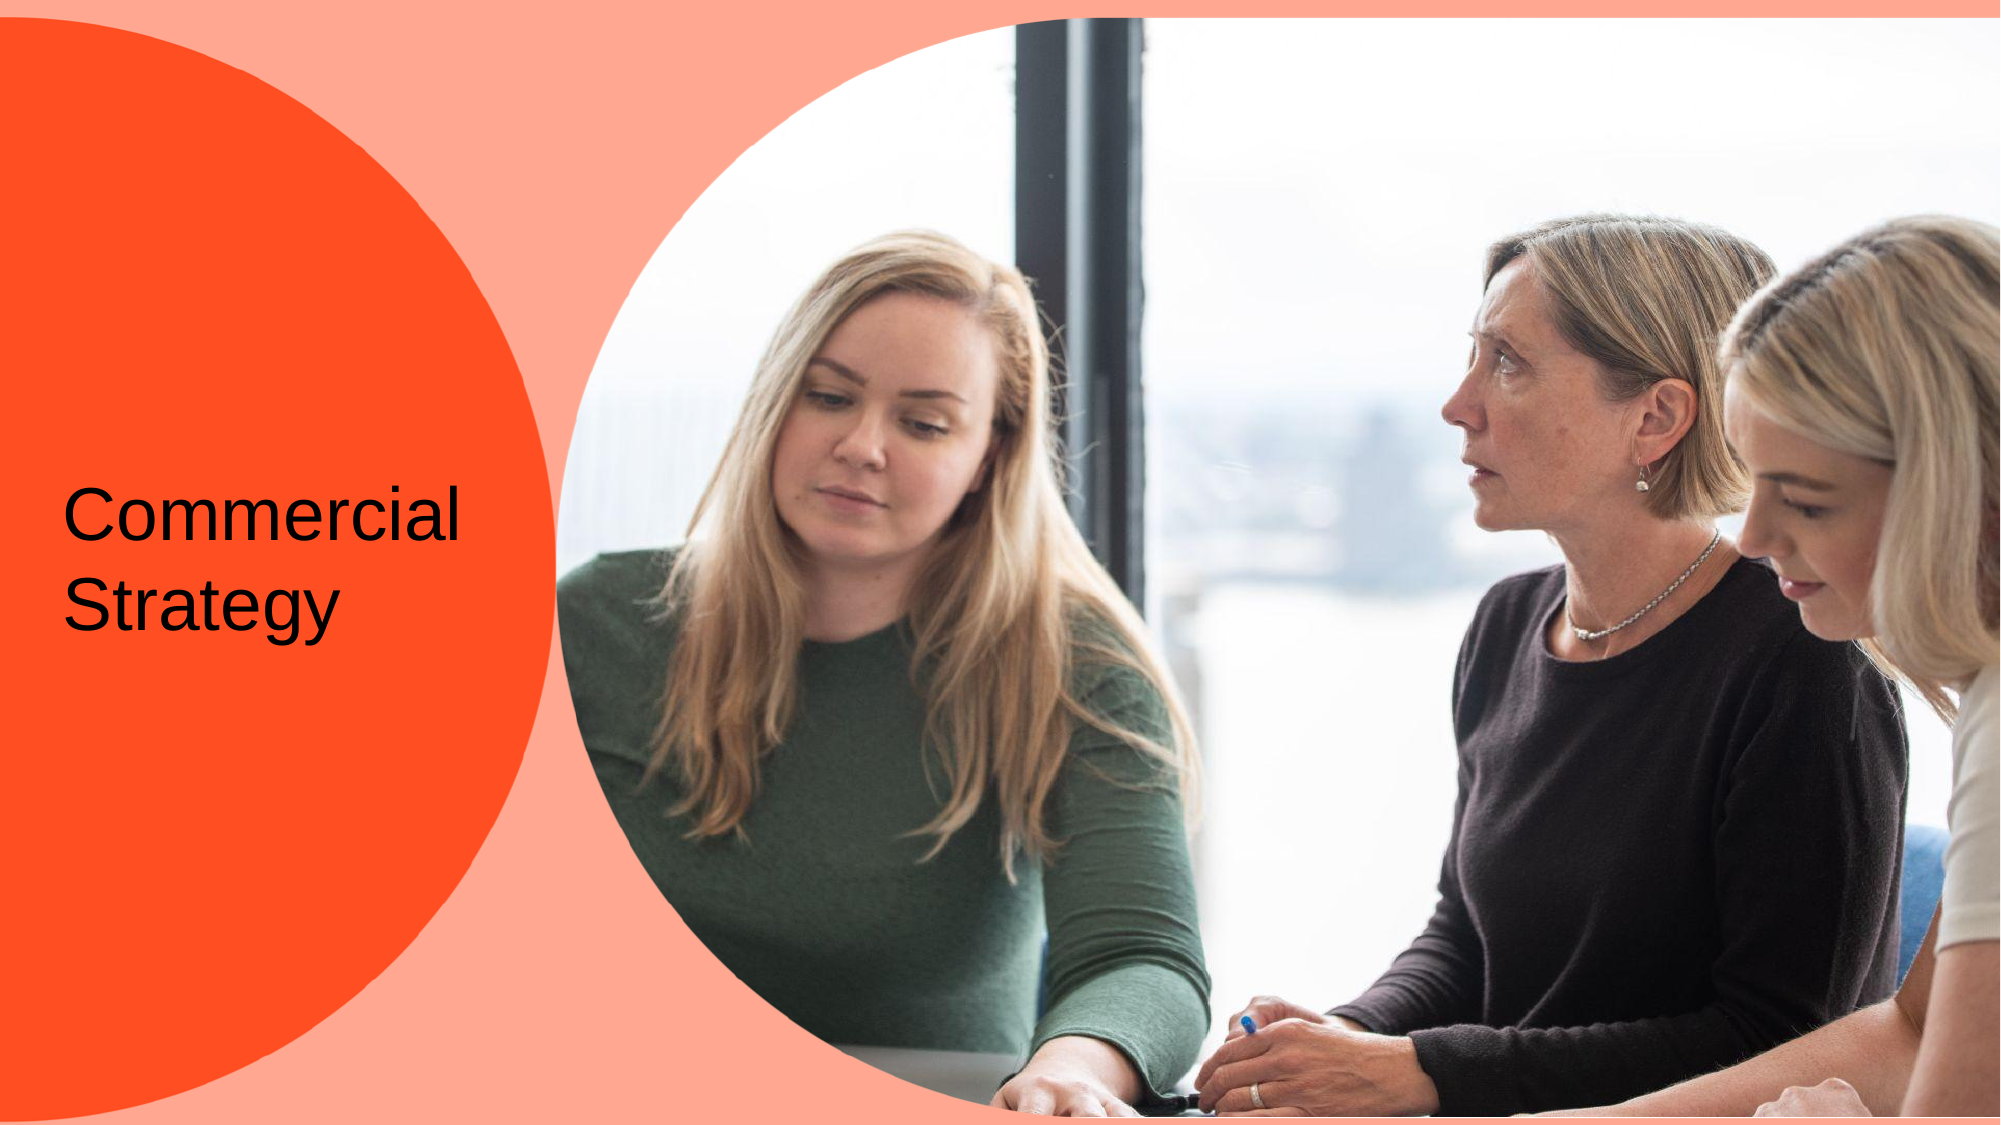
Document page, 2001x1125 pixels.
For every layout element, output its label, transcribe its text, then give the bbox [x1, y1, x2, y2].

text_box Commercial Strategy [42, 405, 532, 706]
